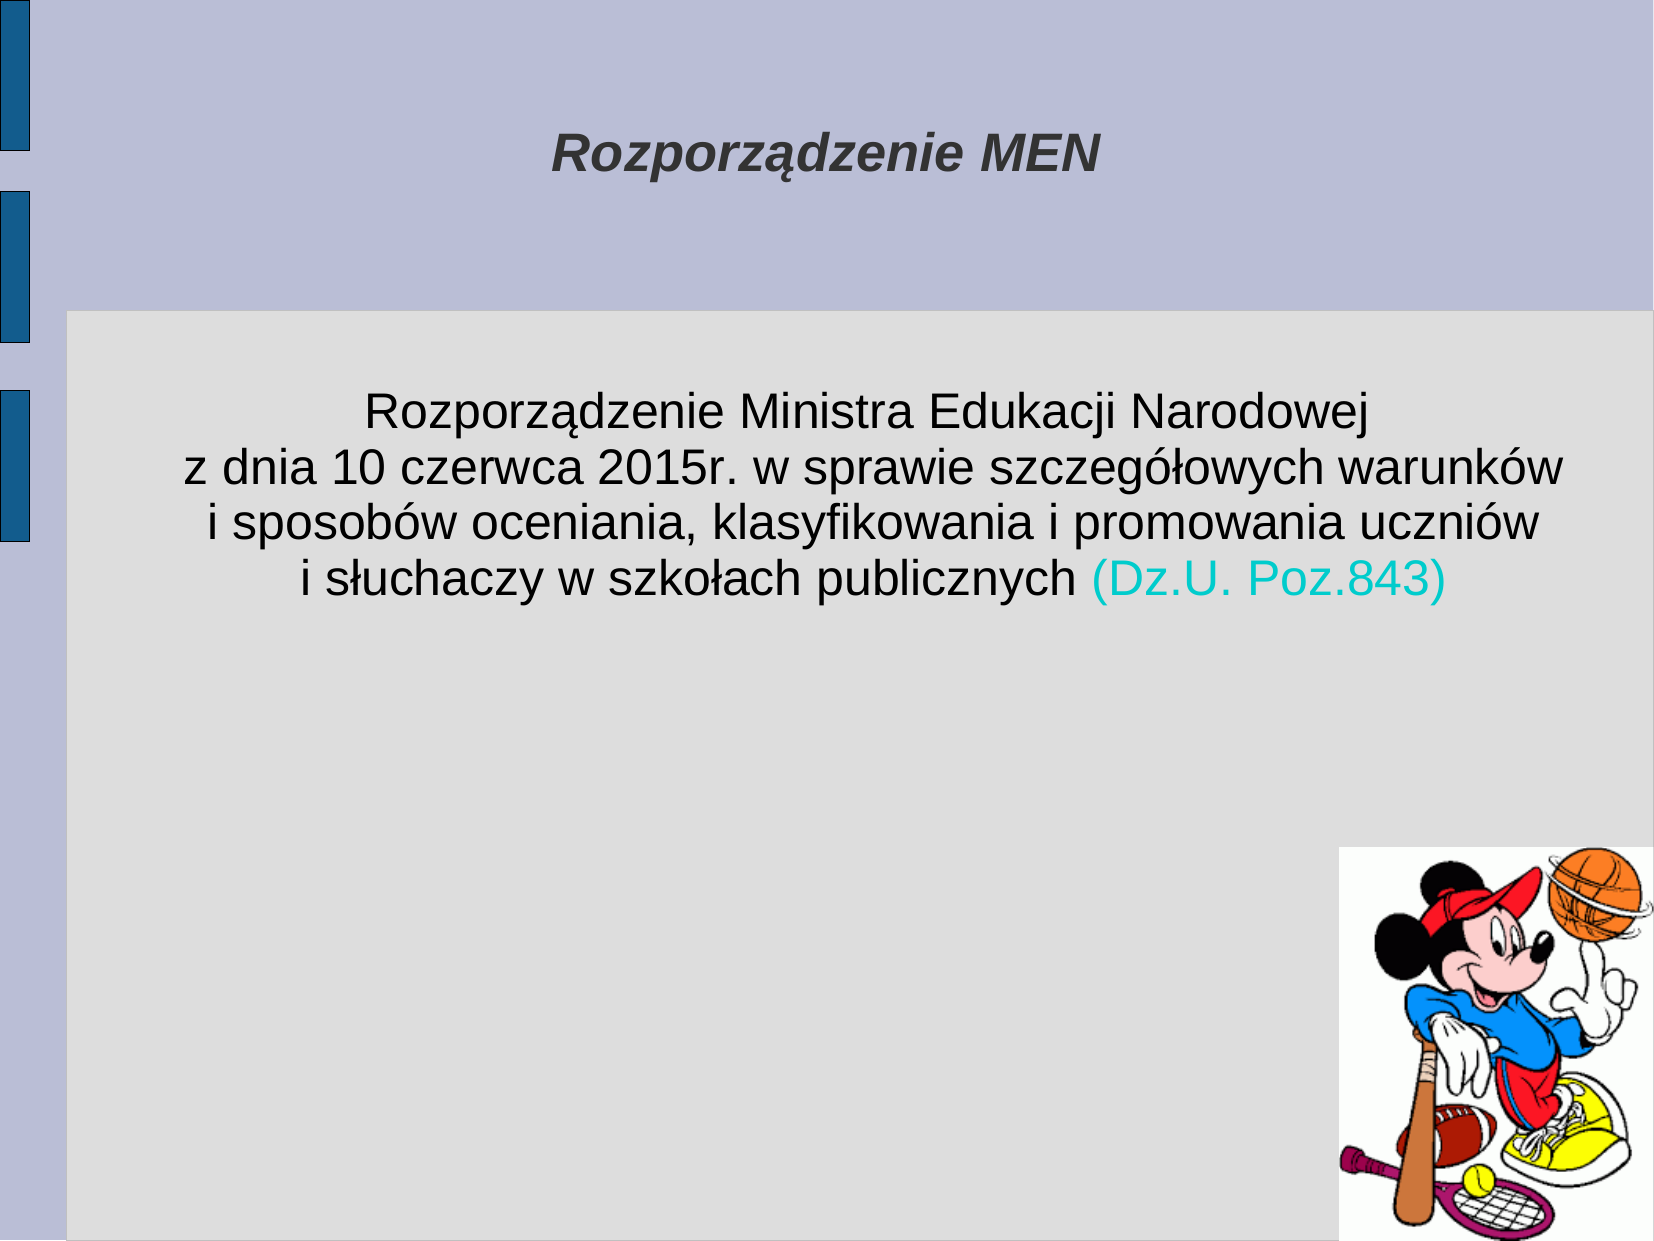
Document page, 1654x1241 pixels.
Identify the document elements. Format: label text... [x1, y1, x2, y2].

list Rozporządzenie Ministra Edukacji Narodowej z dnia 10 czerwca 2015r. w sprawie szczegółowych warunków i sposobów oceniania, klasyfikowania i promowania uczniów i słuchaczy w szkołach publicznych (Dz.U. Poz.843) [94, 271, 1583, 1091]
title Rozporządzenie MEN [82, 49, 1571, 257]
picture [1339, 847, 1654, 1241]
